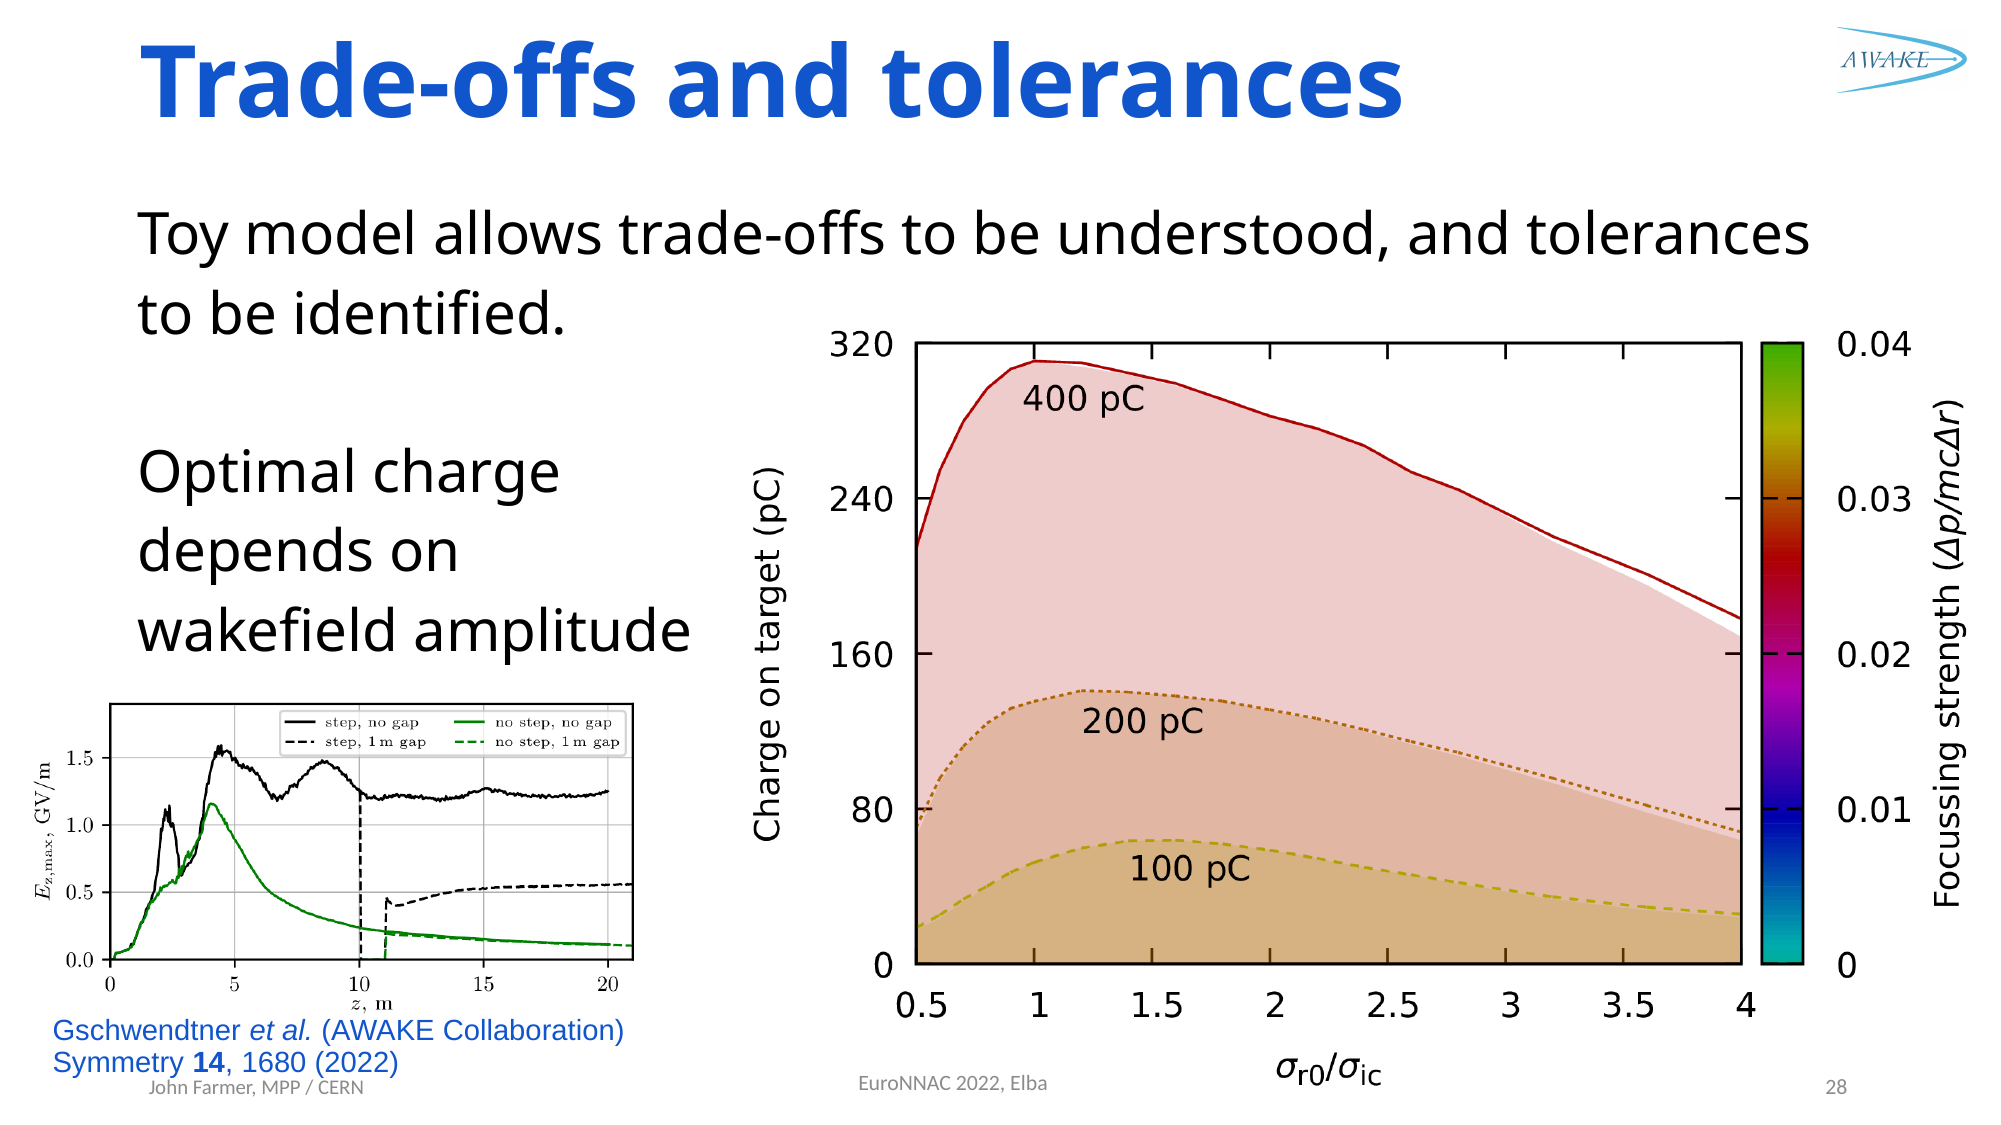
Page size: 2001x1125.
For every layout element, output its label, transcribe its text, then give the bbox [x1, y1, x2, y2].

title Trade-offs and tolerances [139, 10, 1759, 147]
list Toy model allows trade-offs to be understood, and tolerances to be identified. Optimal charge depends on wakefield amplitude [137, 192, 1863, 1006]
picture [1837, 27, 1967, 93]
picture [3, 684, 659, 1019]
picture [738, 310, 2000, 1093]
text_box Gschwendtner et al. (AWAKE Collaboration) Symmetry 14, 1680 (2022) [37, 1006, 810, 1125]
